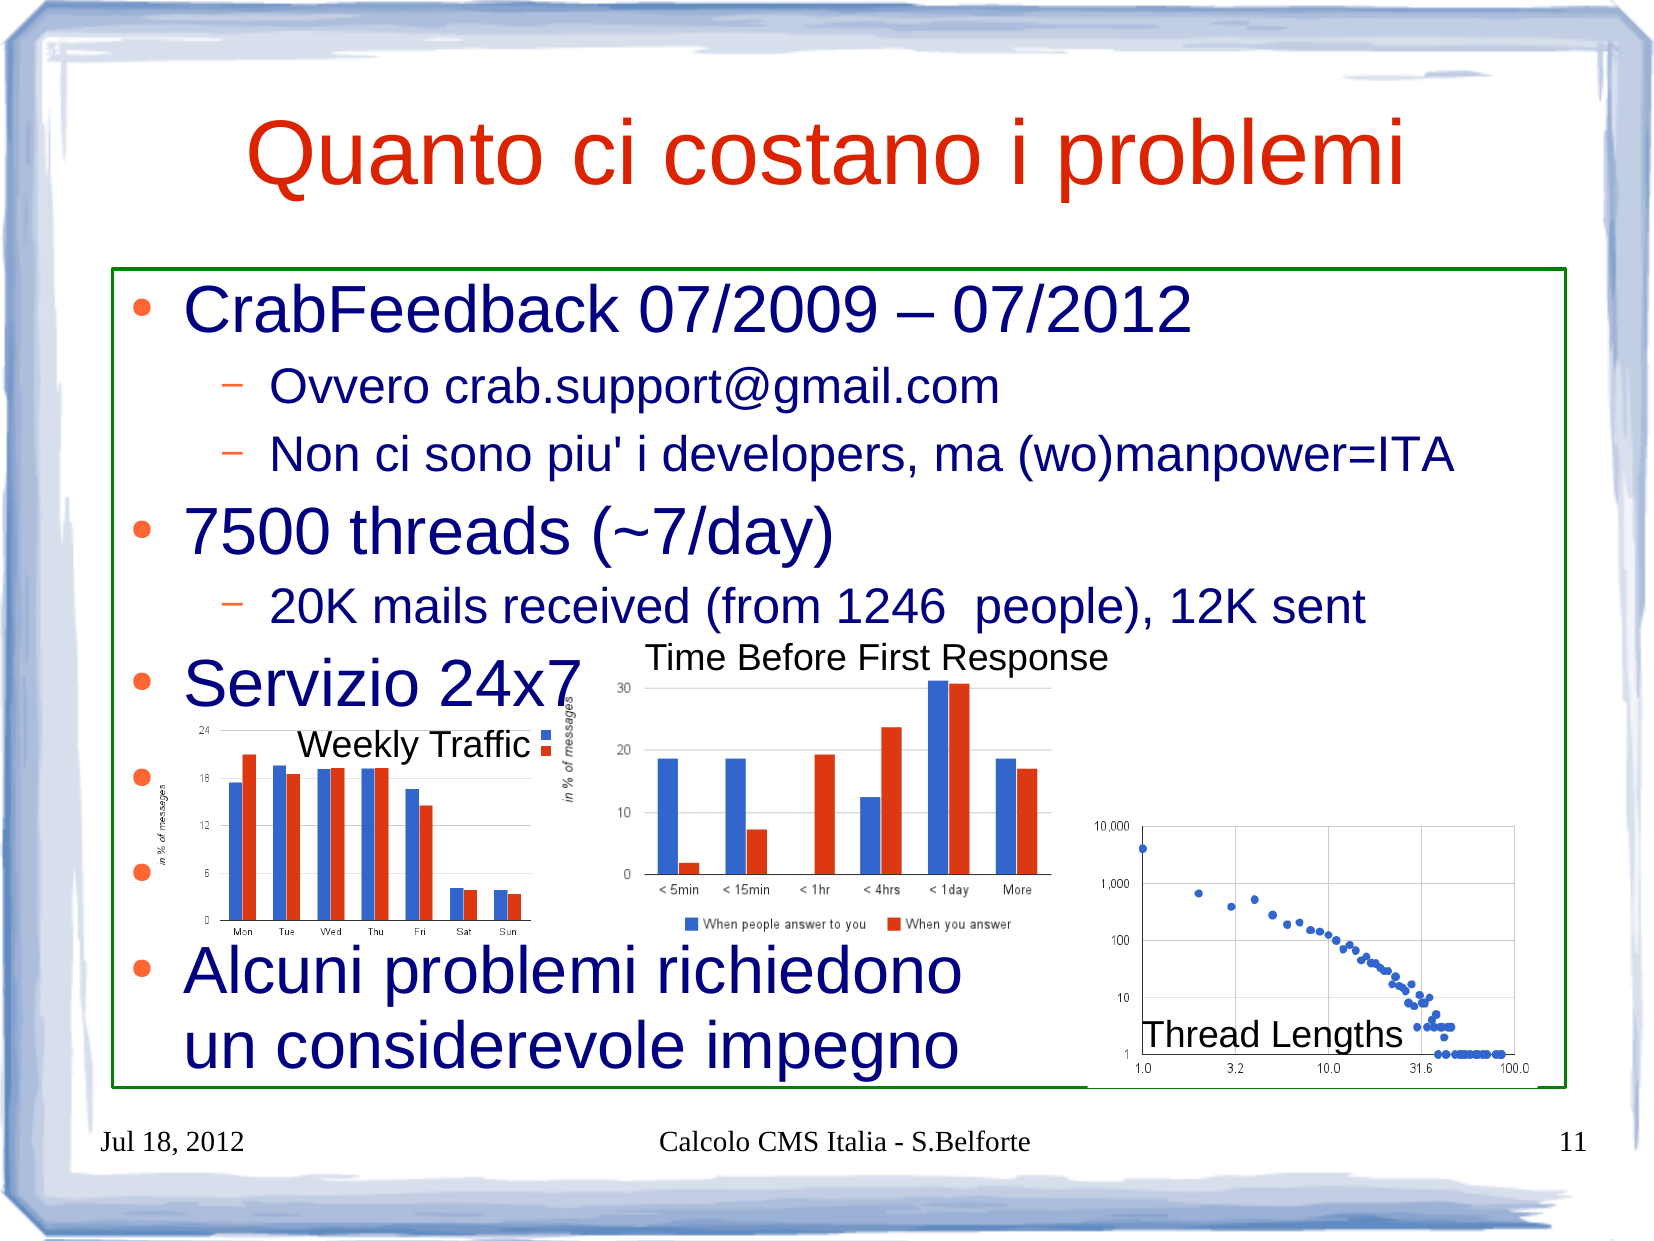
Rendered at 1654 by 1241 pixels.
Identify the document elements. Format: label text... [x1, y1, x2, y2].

list CrabFeedback 07/2009 – 07/2012 Ovvero crab.support@gmail.com Non ci sono piu' i developers, ma (wo)manpower=ITA 7500 threads (~7/day) 20K mails received (from 1246 people), 12K sent Servizio 24x7 Alcuni problemi richiedono un considerevole impegno [112, 268, 1566, 1088]
text_box Time Before First Response [629, 629, 1125, 687]
picture [0, 0, 1654, 1241]
text_box Weekly Traffic [282, 716, 546, 774]
text_box Thread Lengths [1127, 1006, 1419, 1064]
title Quanto ci costano i problemi [82, 49, 1571, 257]
